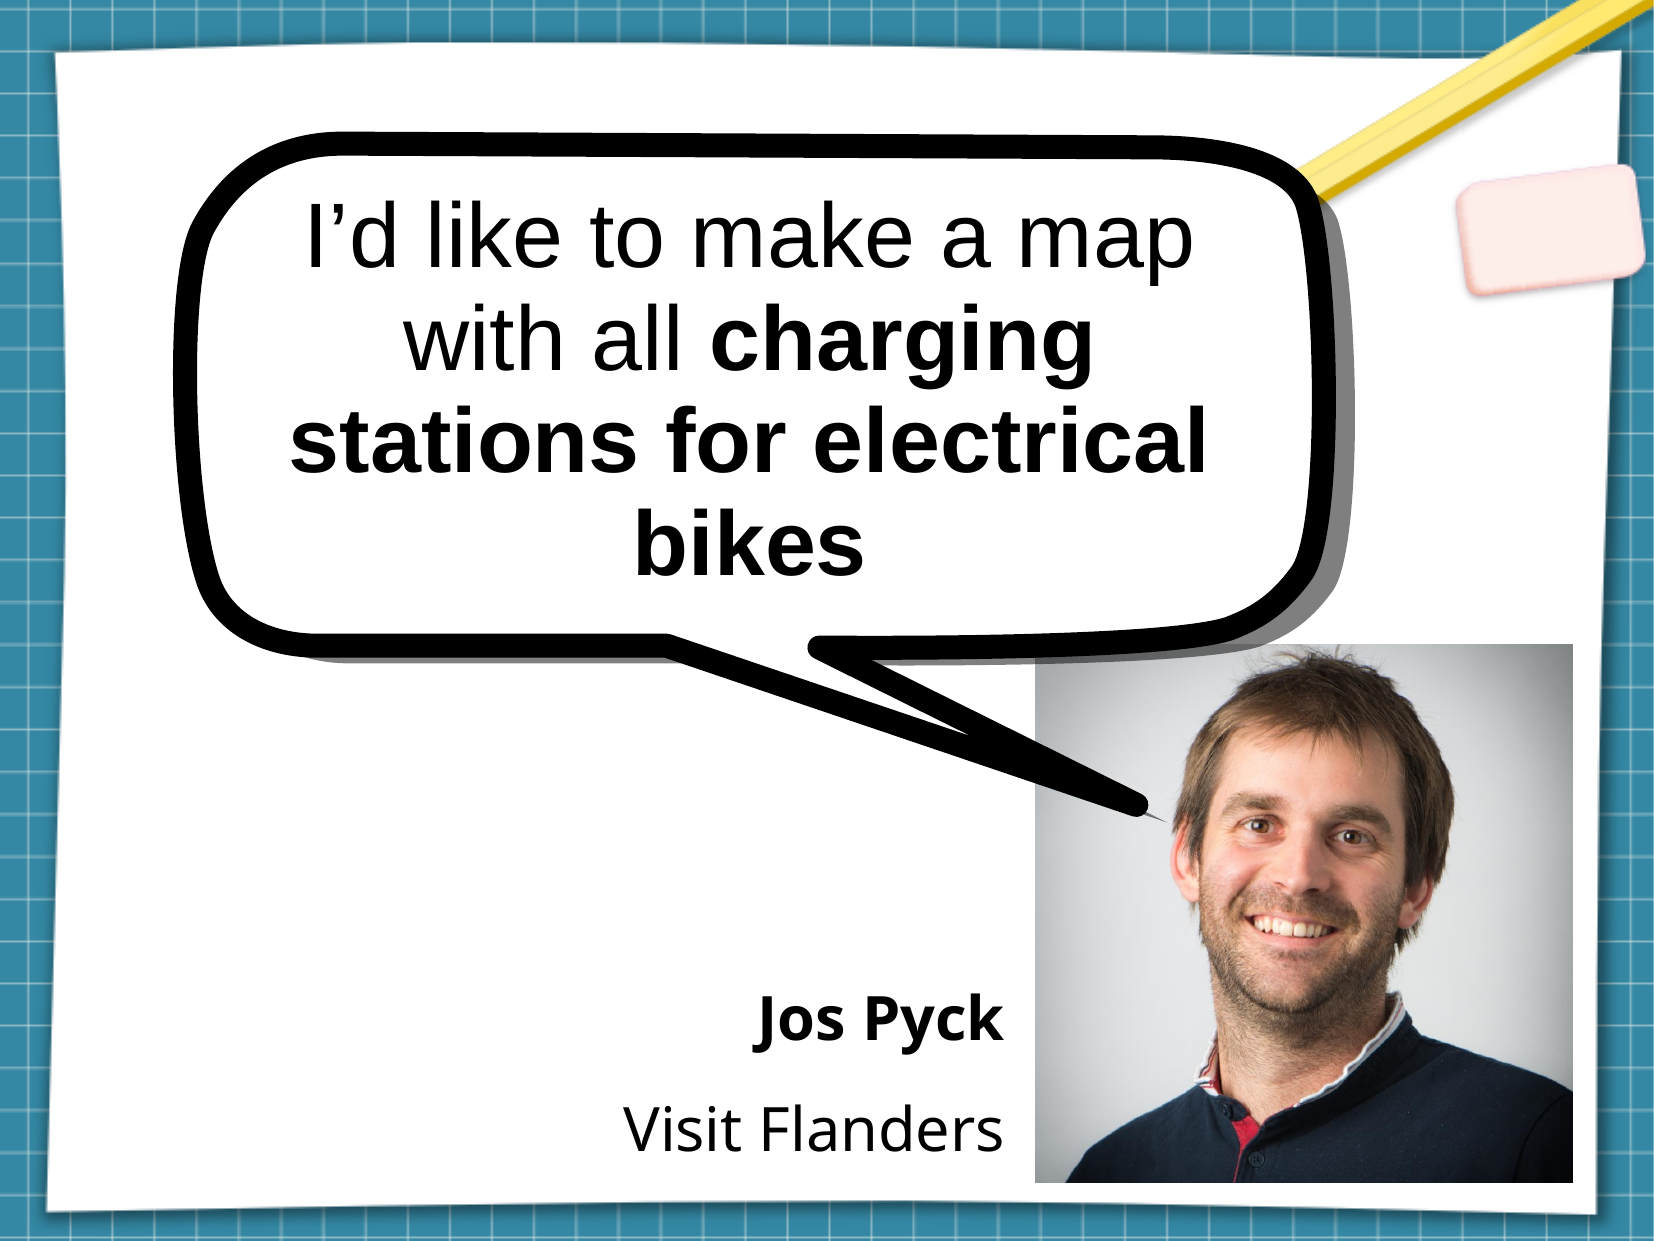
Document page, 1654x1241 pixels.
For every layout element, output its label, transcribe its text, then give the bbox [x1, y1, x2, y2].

picture [0, 0, 1654, 1241]
list Jos Pyck Visit Flanders [82, 975, 1006, 1171]
title I’d like to make a map with all charging stations for electrical bikes [285, 180, 1216, 601]
